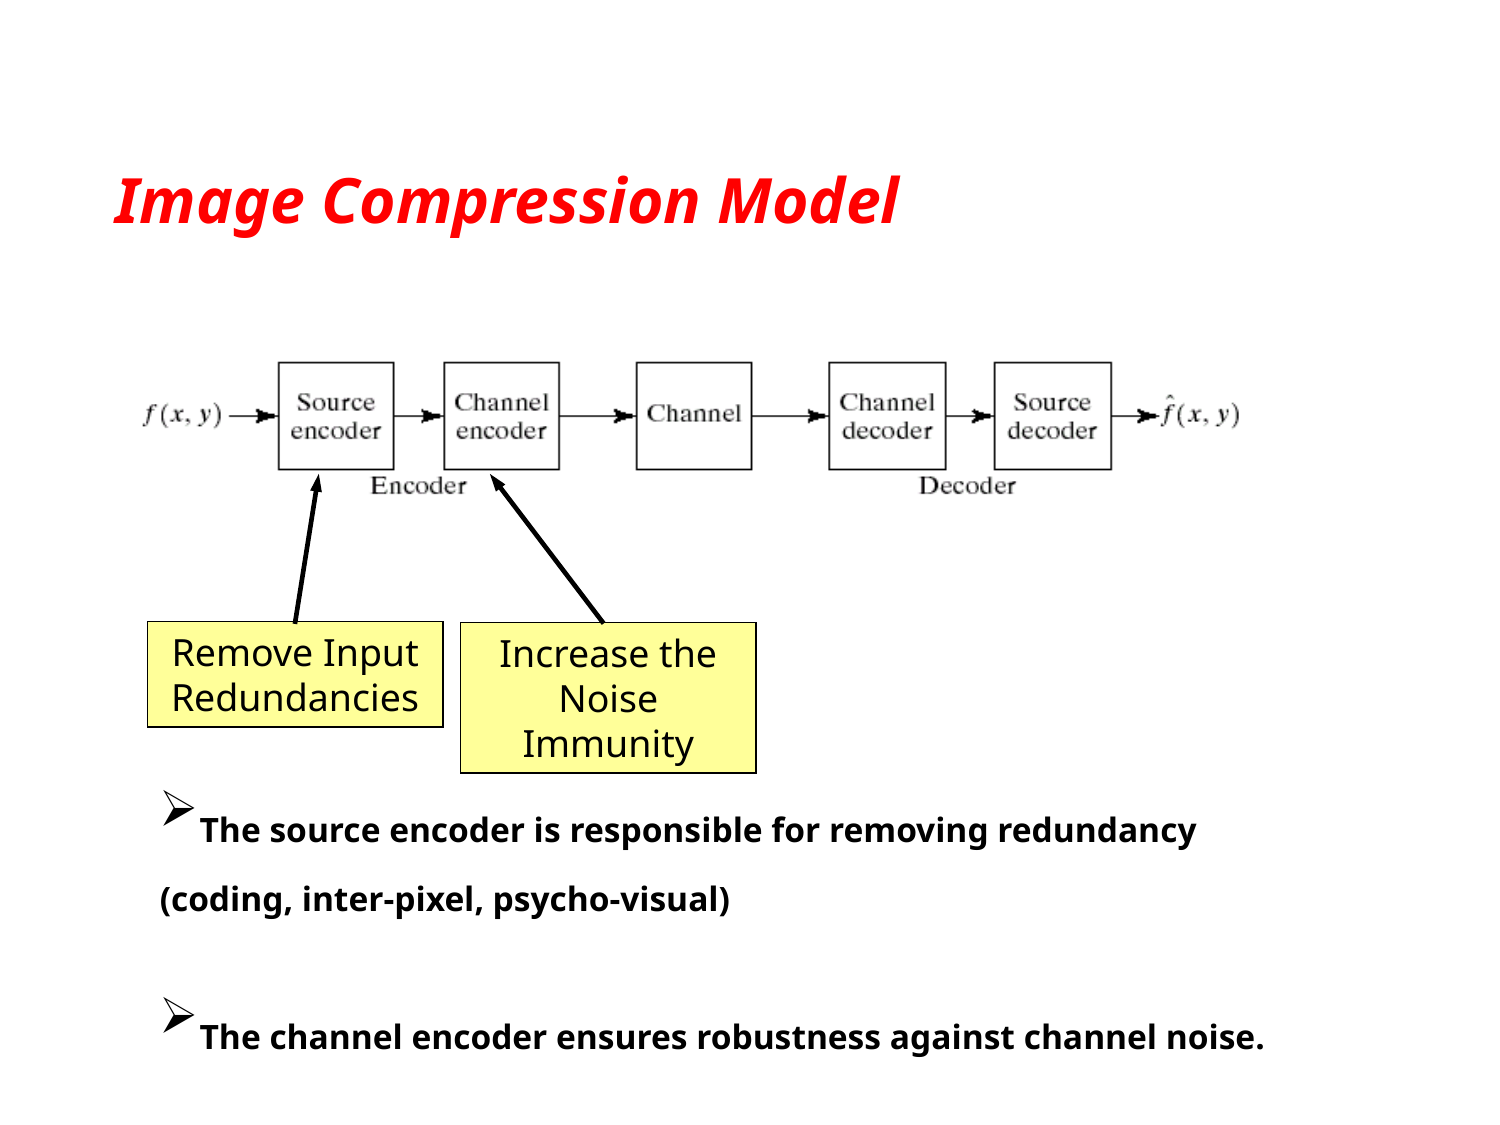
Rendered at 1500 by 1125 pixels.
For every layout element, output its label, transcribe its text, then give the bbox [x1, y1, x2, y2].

text_box The source encoder is responsible for removing redundancy (coding, inter-pixel, psycho-visual) The channel encoder ensures robustness against channel noise. [145, 772, 1356, 1065]
text_box Image Compression Model [101, 55, 1377, 244]
picture [123, 338, 1246, 524]
text_box Remove Input Redundancies [147, 621, 443, 728]
text_box Increase the Noise Immunity [460, 622, 757, 772]
